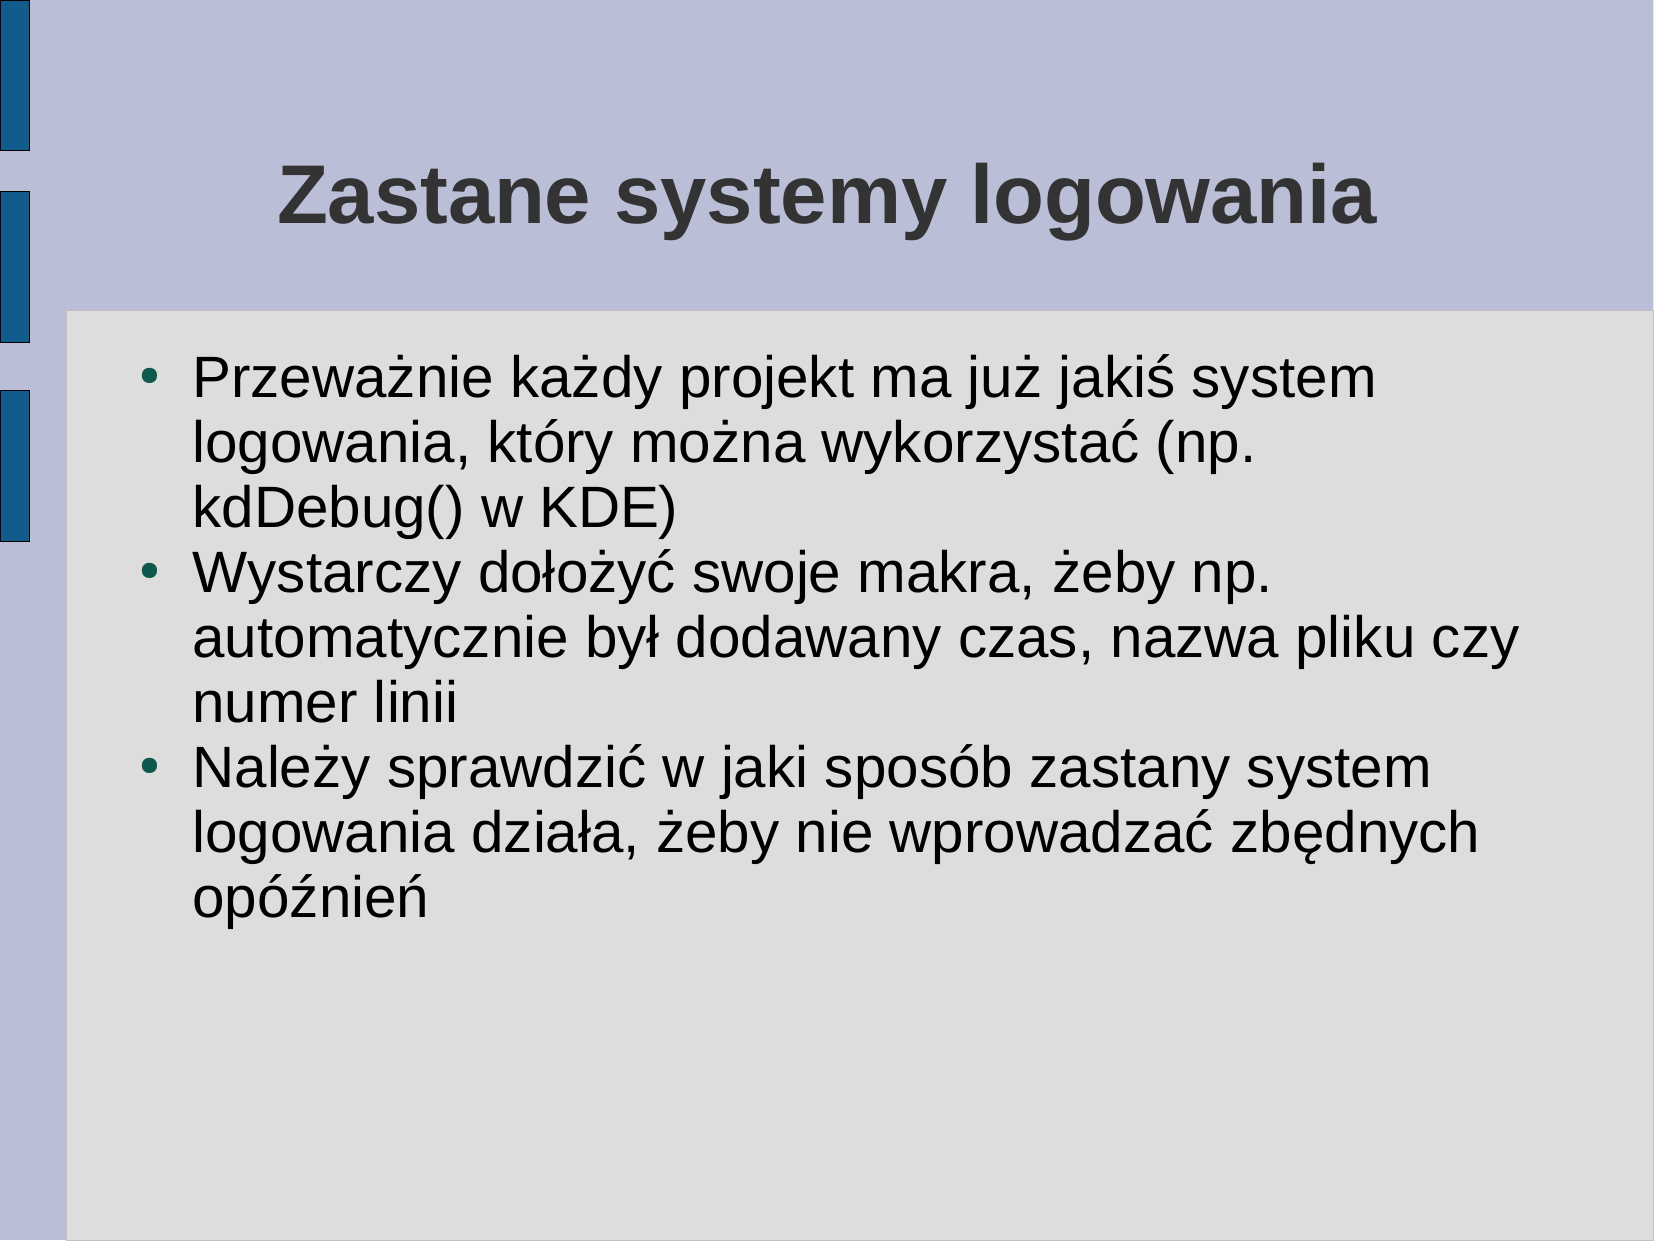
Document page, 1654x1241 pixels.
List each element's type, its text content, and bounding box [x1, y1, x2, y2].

title Zastane systemy logowania [121, 91, 1534, 299]
list Przeważnie każdy projekt ma już jakiś system logowania, który można wykorzystać (np. kdDebug() w KDE) Wystarczy dołożyć swoje makra, żeby np. automatycznie był dodawany czas, nazwa pliku czy numer linii Należy sprawdzić w jaki sposób zastany system logowania działa, żeby nie wprowadzać zbędnych opóźnień [121, 344, 1534, 1127]
